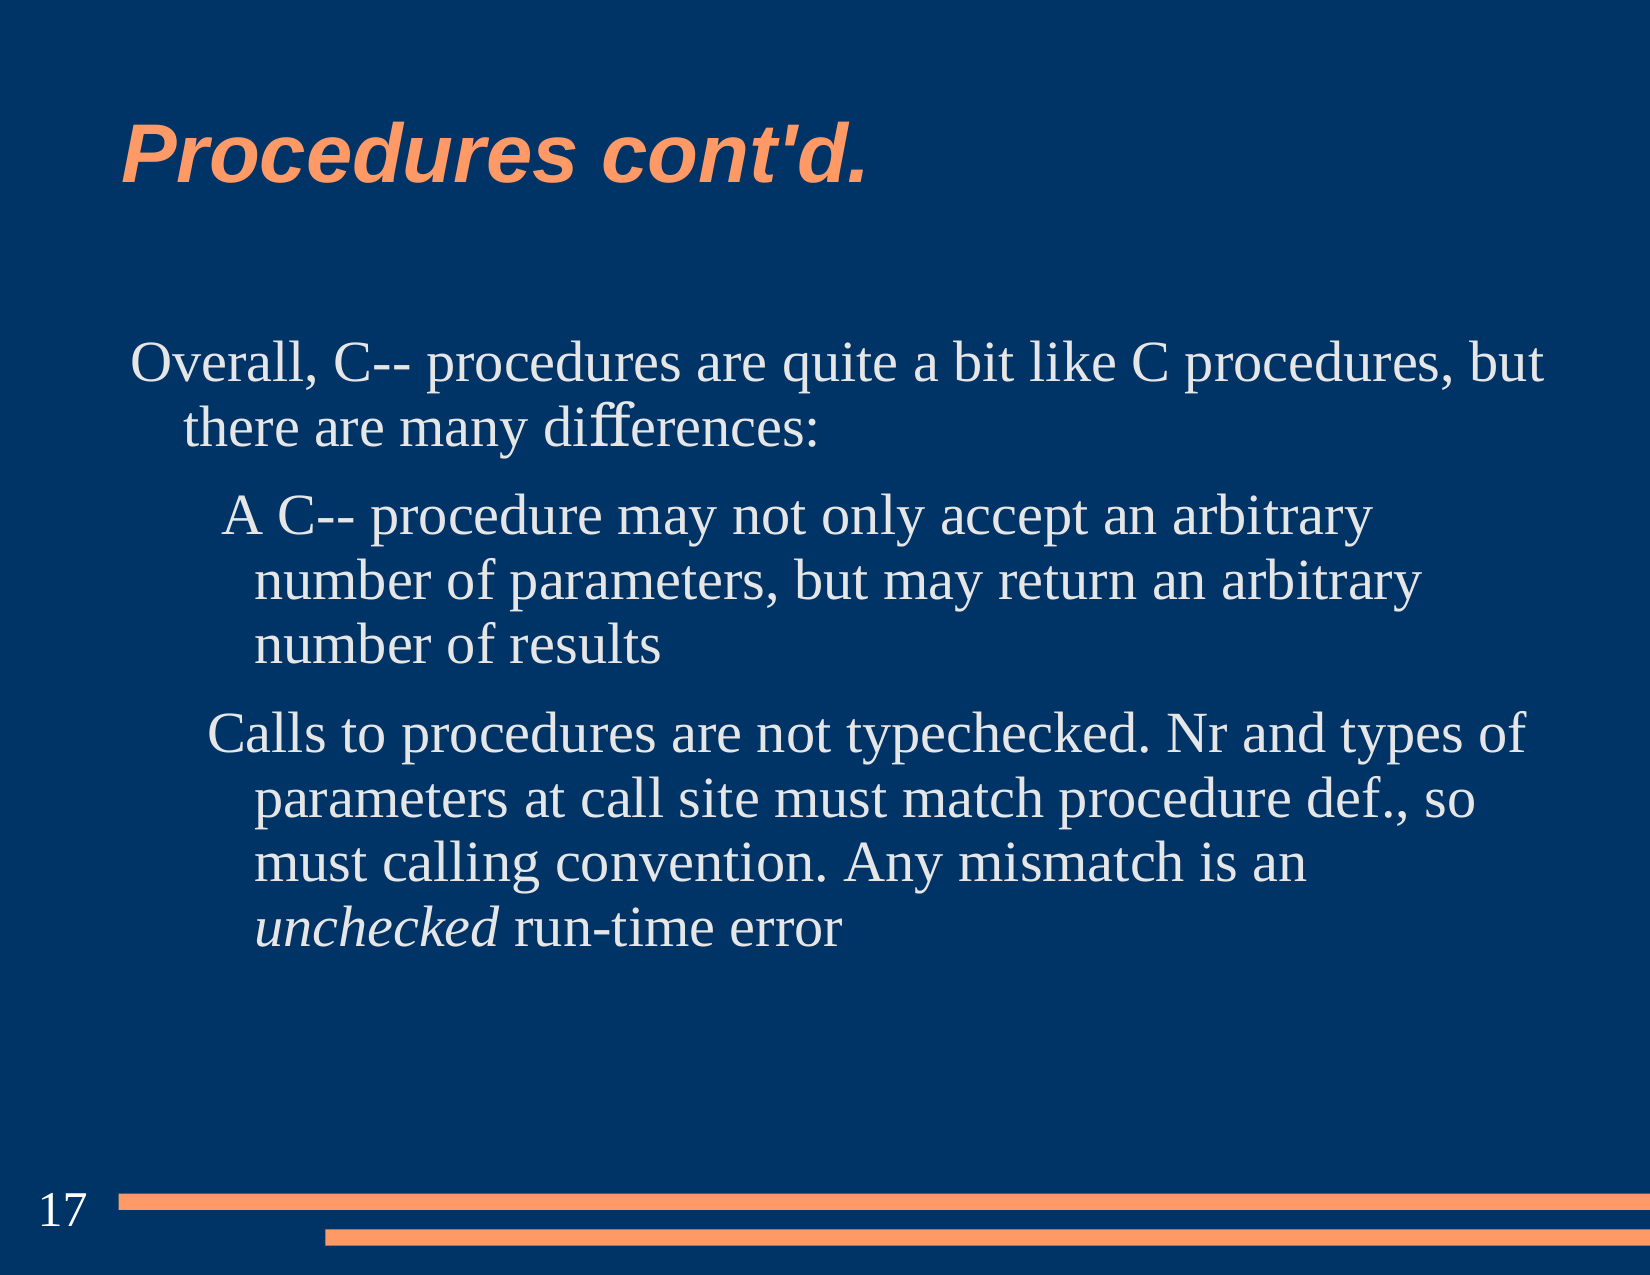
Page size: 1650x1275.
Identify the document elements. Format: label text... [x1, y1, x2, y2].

title Procedures cont'd. [121, 47, 1531, 261]
list Overall, C-- procedures are quite a bit like C procedures, but there are many diﬀerences: A C-- procedure may not only accept an arbitrary number of parameters, but may return an arbitrary number of results Calls to procedures are not typechecked. Nr and types of parameters at call site must match procedure def., so must calling convention. Any mismatch is an unchecked run-time error [112, 329, 1549, 1163]
text_box 17 [37, 1182, 151, 1238]
